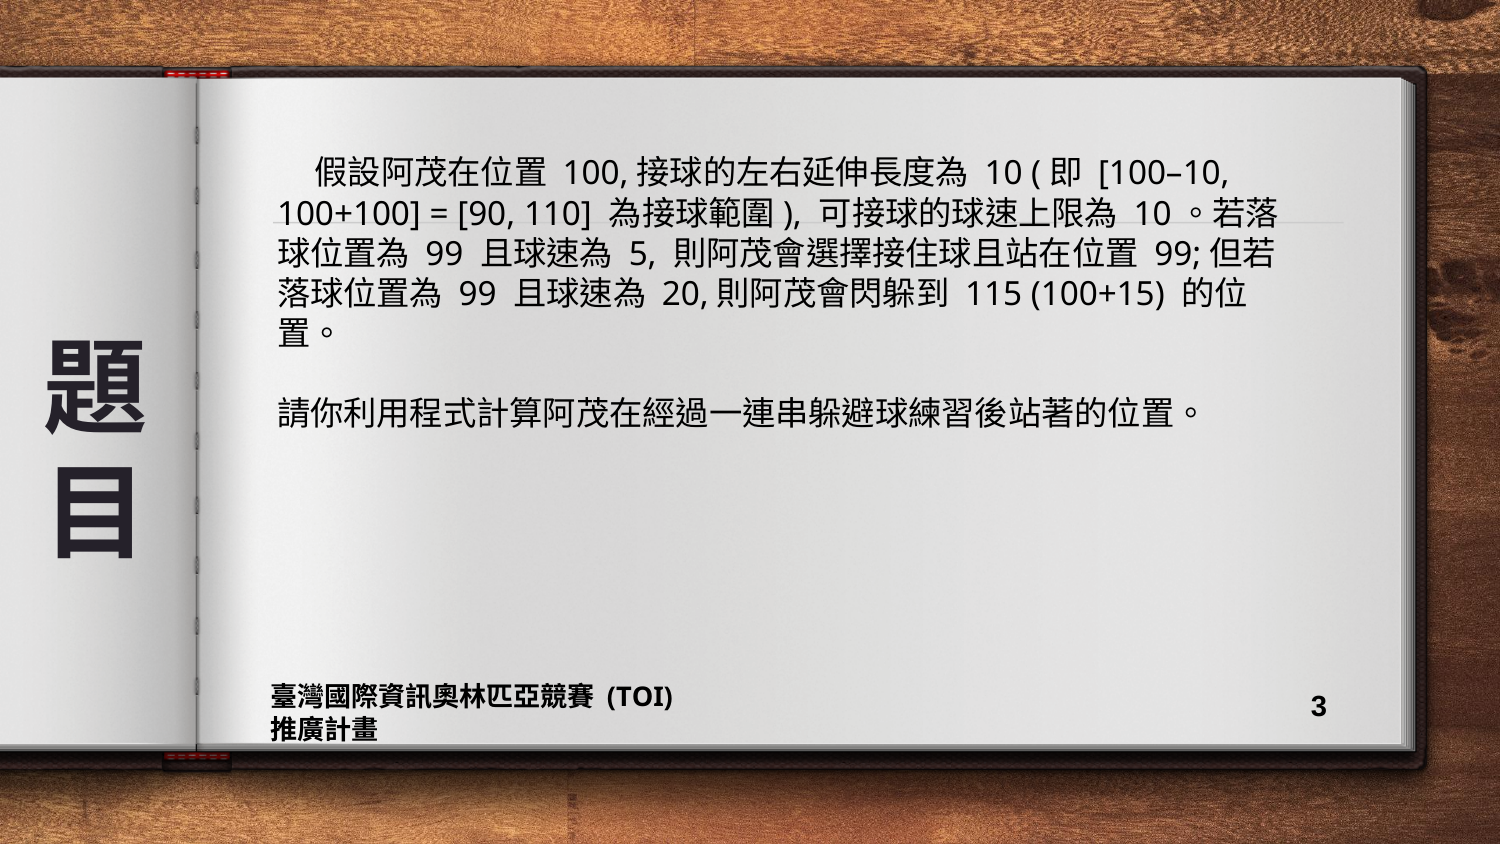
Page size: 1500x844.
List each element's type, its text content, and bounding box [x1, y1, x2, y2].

text_box 題 目 [28, 306, 210, 552]
text_box 假設阿茂在位置 100,接球的左右延伸長度為 10 (即 [100–10, 100+100] = [90, 110] 為接球範圍), 可接球的球速上限為 10。若落球位置為 99 且球速為 5, 則阿茂會選擇接住球且站在位置 99;但若落球位置為 99 且球速為 20,則阿茂會閃躲到 115 (100+15) 的位置。 請你利用程式計算阿茂在經過一連串躲避球練習後站著的位置。 [262, 140, 1296, 579]
text_box [1295, 672, 1386, 737]
